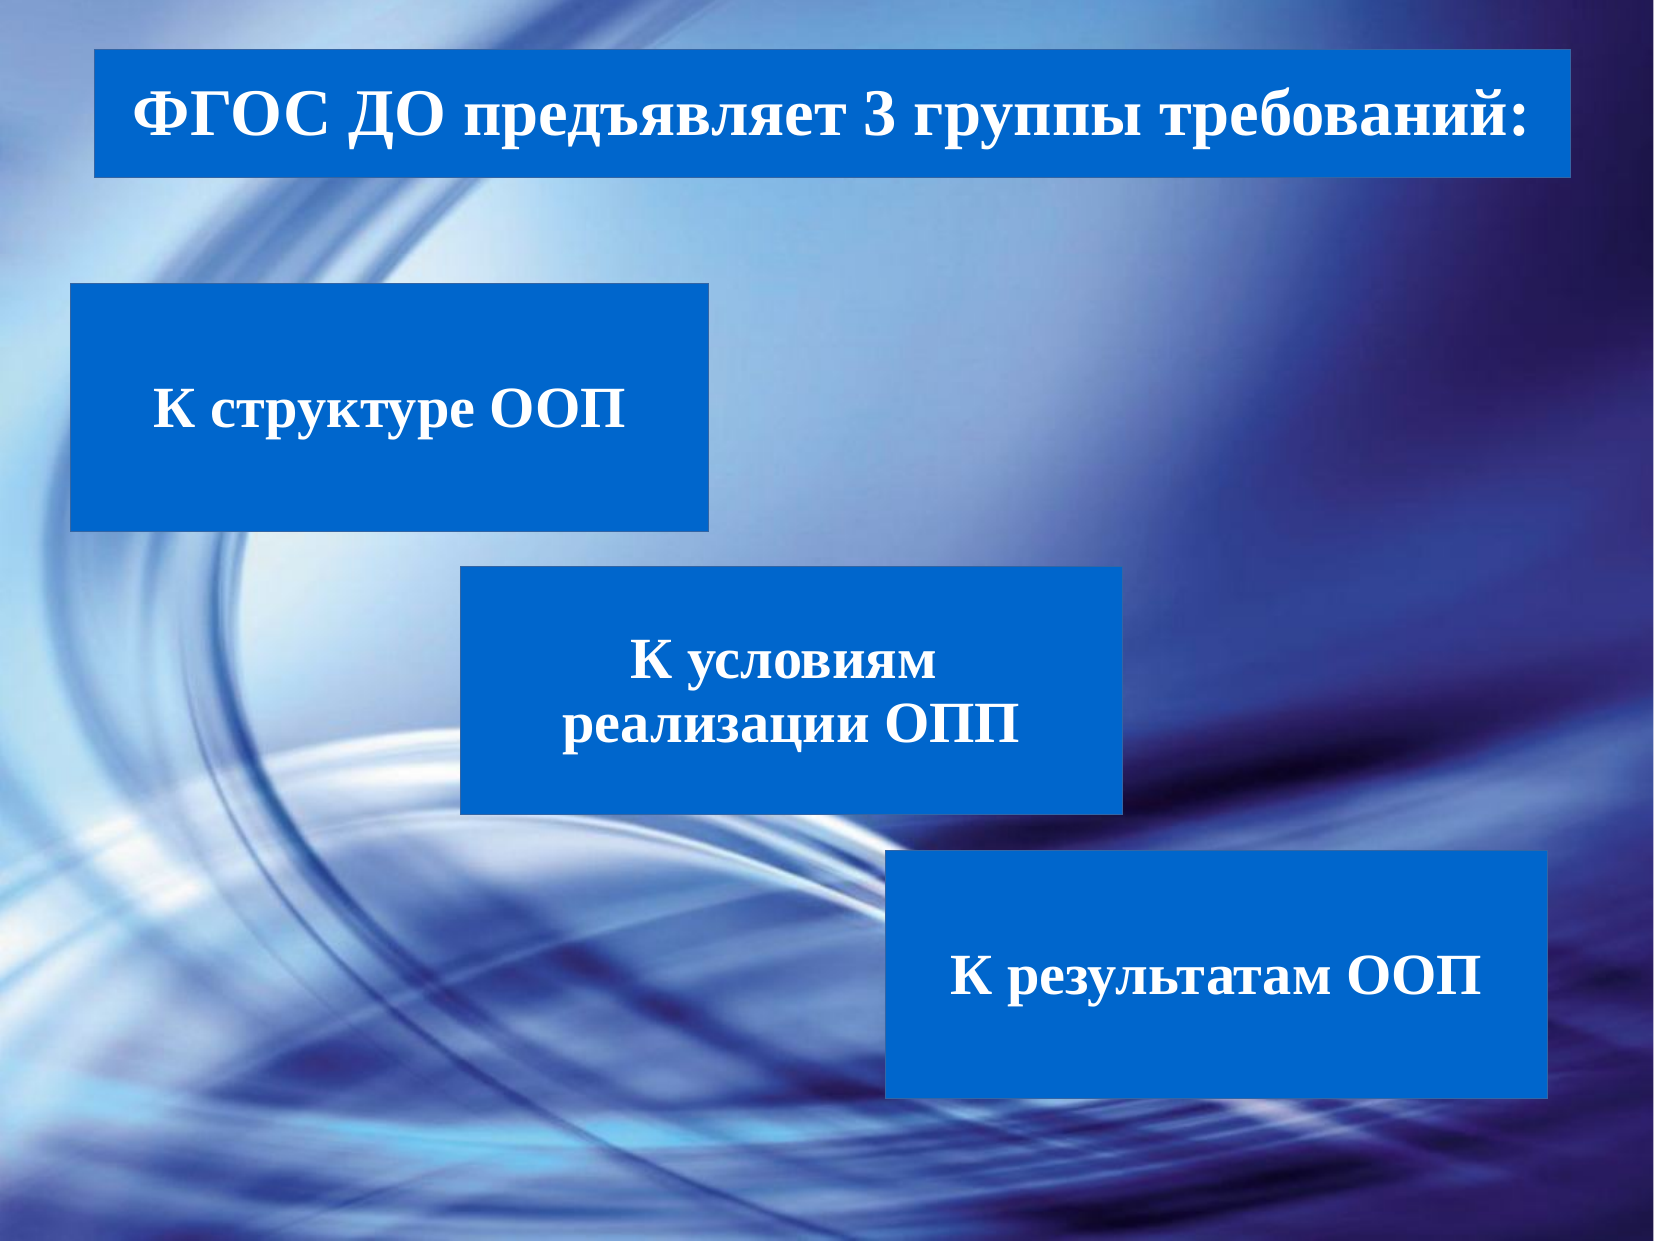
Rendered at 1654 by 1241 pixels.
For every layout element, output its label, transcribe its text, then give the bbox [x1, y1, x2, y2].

text_box К результатам ООП [885, 850, 1548, 1099]
text_box К условиям реализации ОПП [460, 566, 1123, 815]
text_box ФГОС ДО предъявляет 3 группы требований: [94, 49, 1571, 178]
picture [0, 0, 1654, 1241]
text_box К структуре ООП [70, 283, 709, 532]
